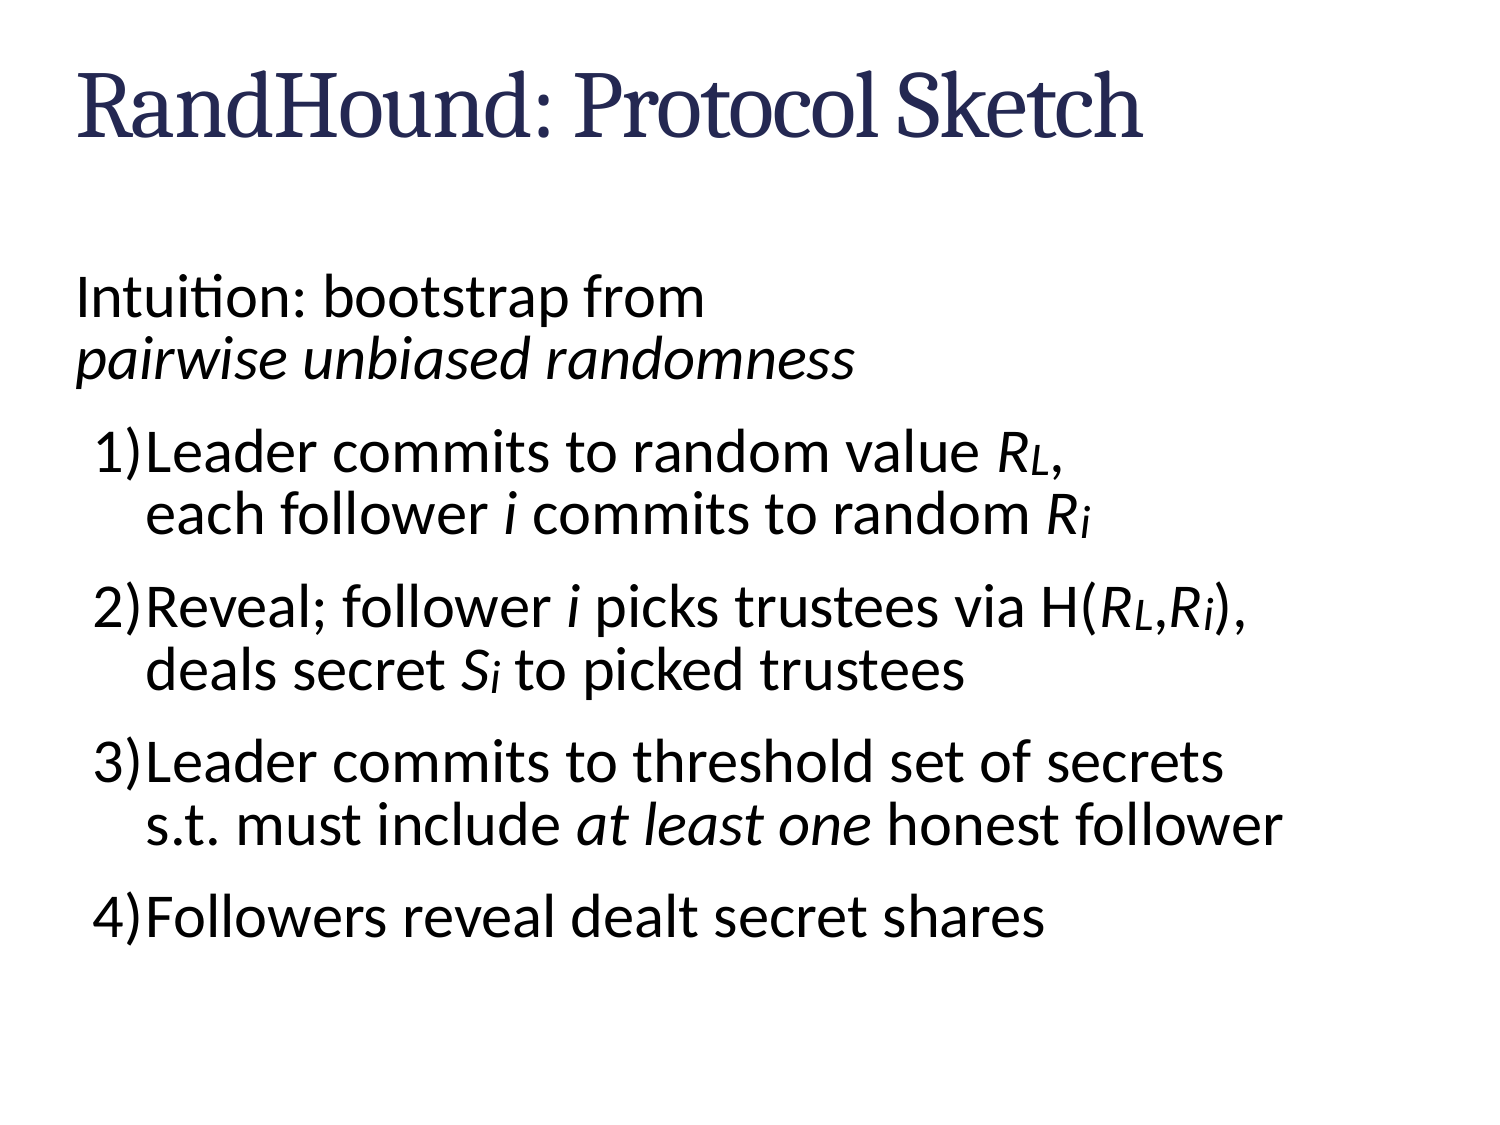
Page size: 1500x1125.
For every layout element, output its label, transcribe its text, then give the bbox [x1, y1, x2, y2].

title RandHound: Protocol Sketch [75, 12, 1486, 200]
list Intuition: bootstrap from pairwise unbiased randomness Leader commits to random value RL, each follower i commits to random Ri Reveal; follower i picks trustees via H(RL,Ri), deals secret Si to picked trustees Leader commits to threshold set of secrets s.t. must include at least one honest follower Followers reveal dealt secret shares [75, 270, 1325, 1063]
